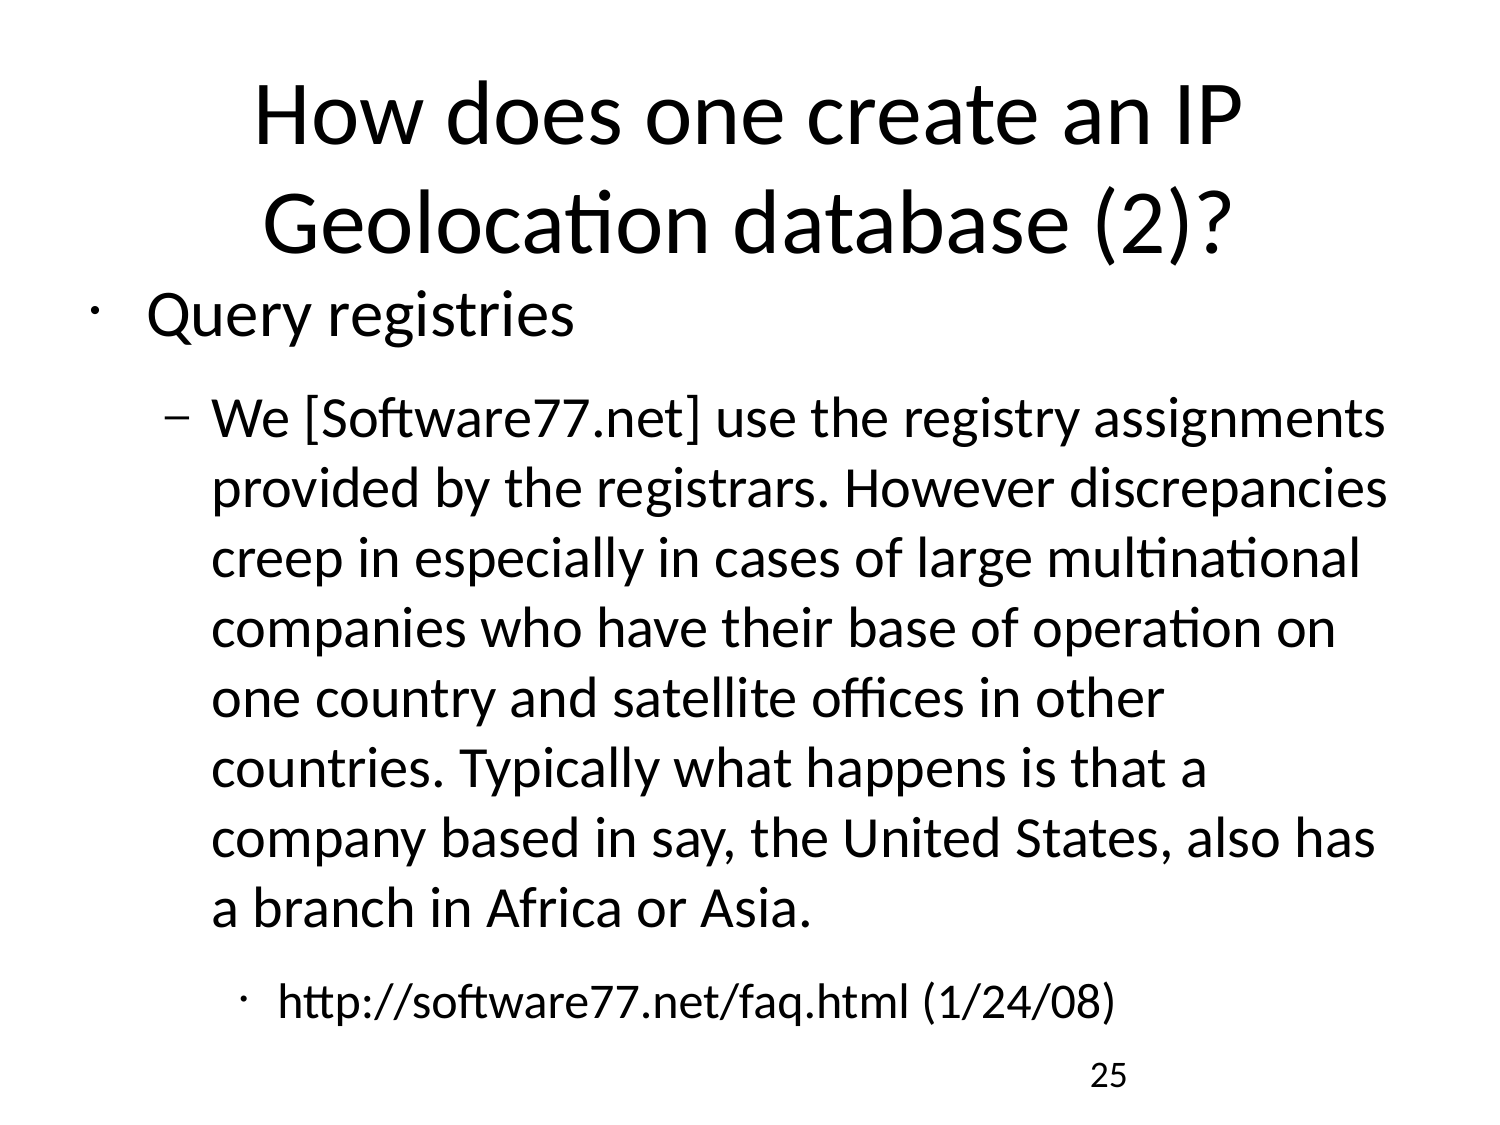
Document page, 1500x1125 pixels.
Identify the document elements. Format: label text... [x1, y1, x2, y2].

title How does one create an IP Geolocation database (2)? [75, 45, 1425, 233]
slide_number <number> [1074, 1042, 1425, 1103]
list Query registries We [Software77.net] use the registry assignments provided by the registrars. However discrepancies creep in especially in cases of large multinational companies who have their base of operation on one country and satellite offices in other countries. Typically what happens is that a company based in say, the United States, also has a branch in Africa or Asia. http://software77.net/faq.html (1/24/08) [75, 262, 1425, 1005]
